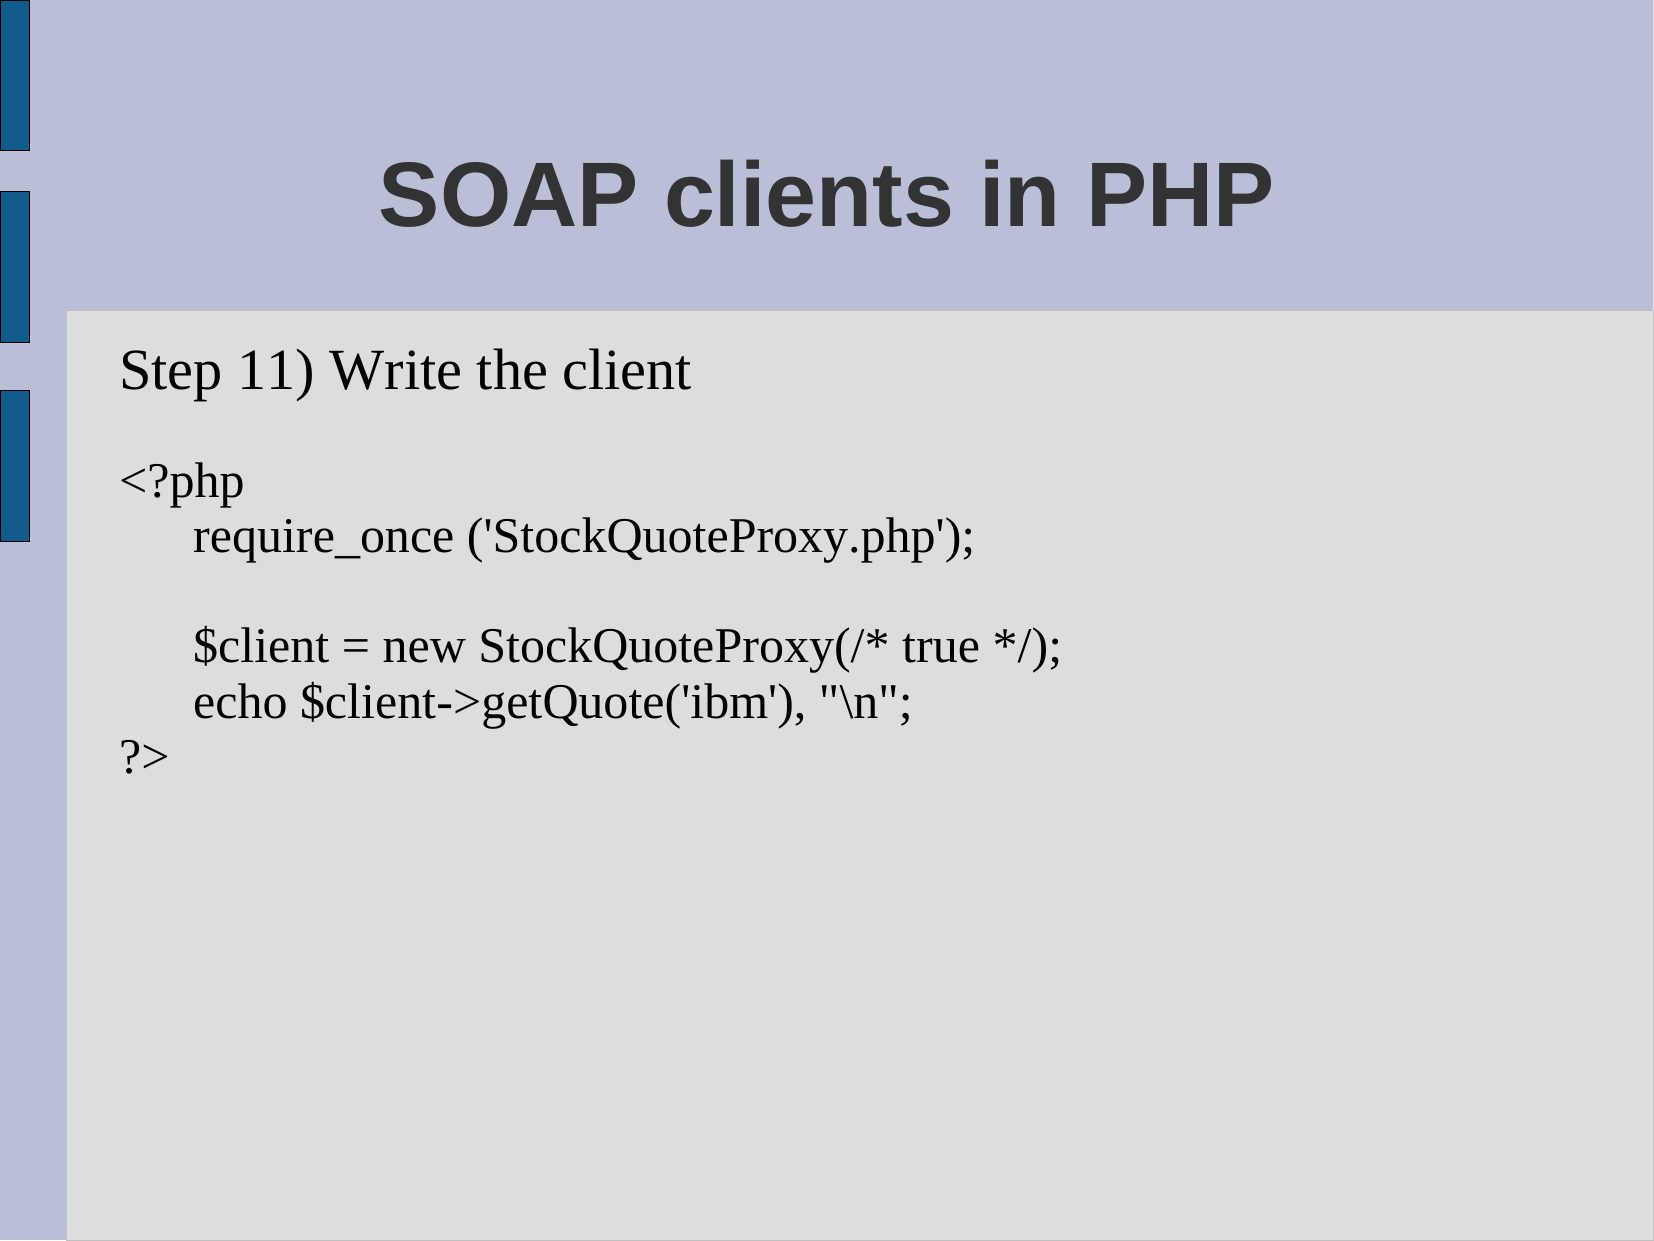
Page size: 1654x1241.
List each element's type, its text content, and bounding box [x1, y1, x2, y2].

text_box Step 11) Write the client <?php require_once ('StockQuoteProxy.php'); $client = new StockQuoteProxy(/* true */); echo $client->getQuote('ibm'), "\n"; ?> [119, 337, 1608, 1213]
title SOAP clients in PHP [121, 91, 1534, 299]
